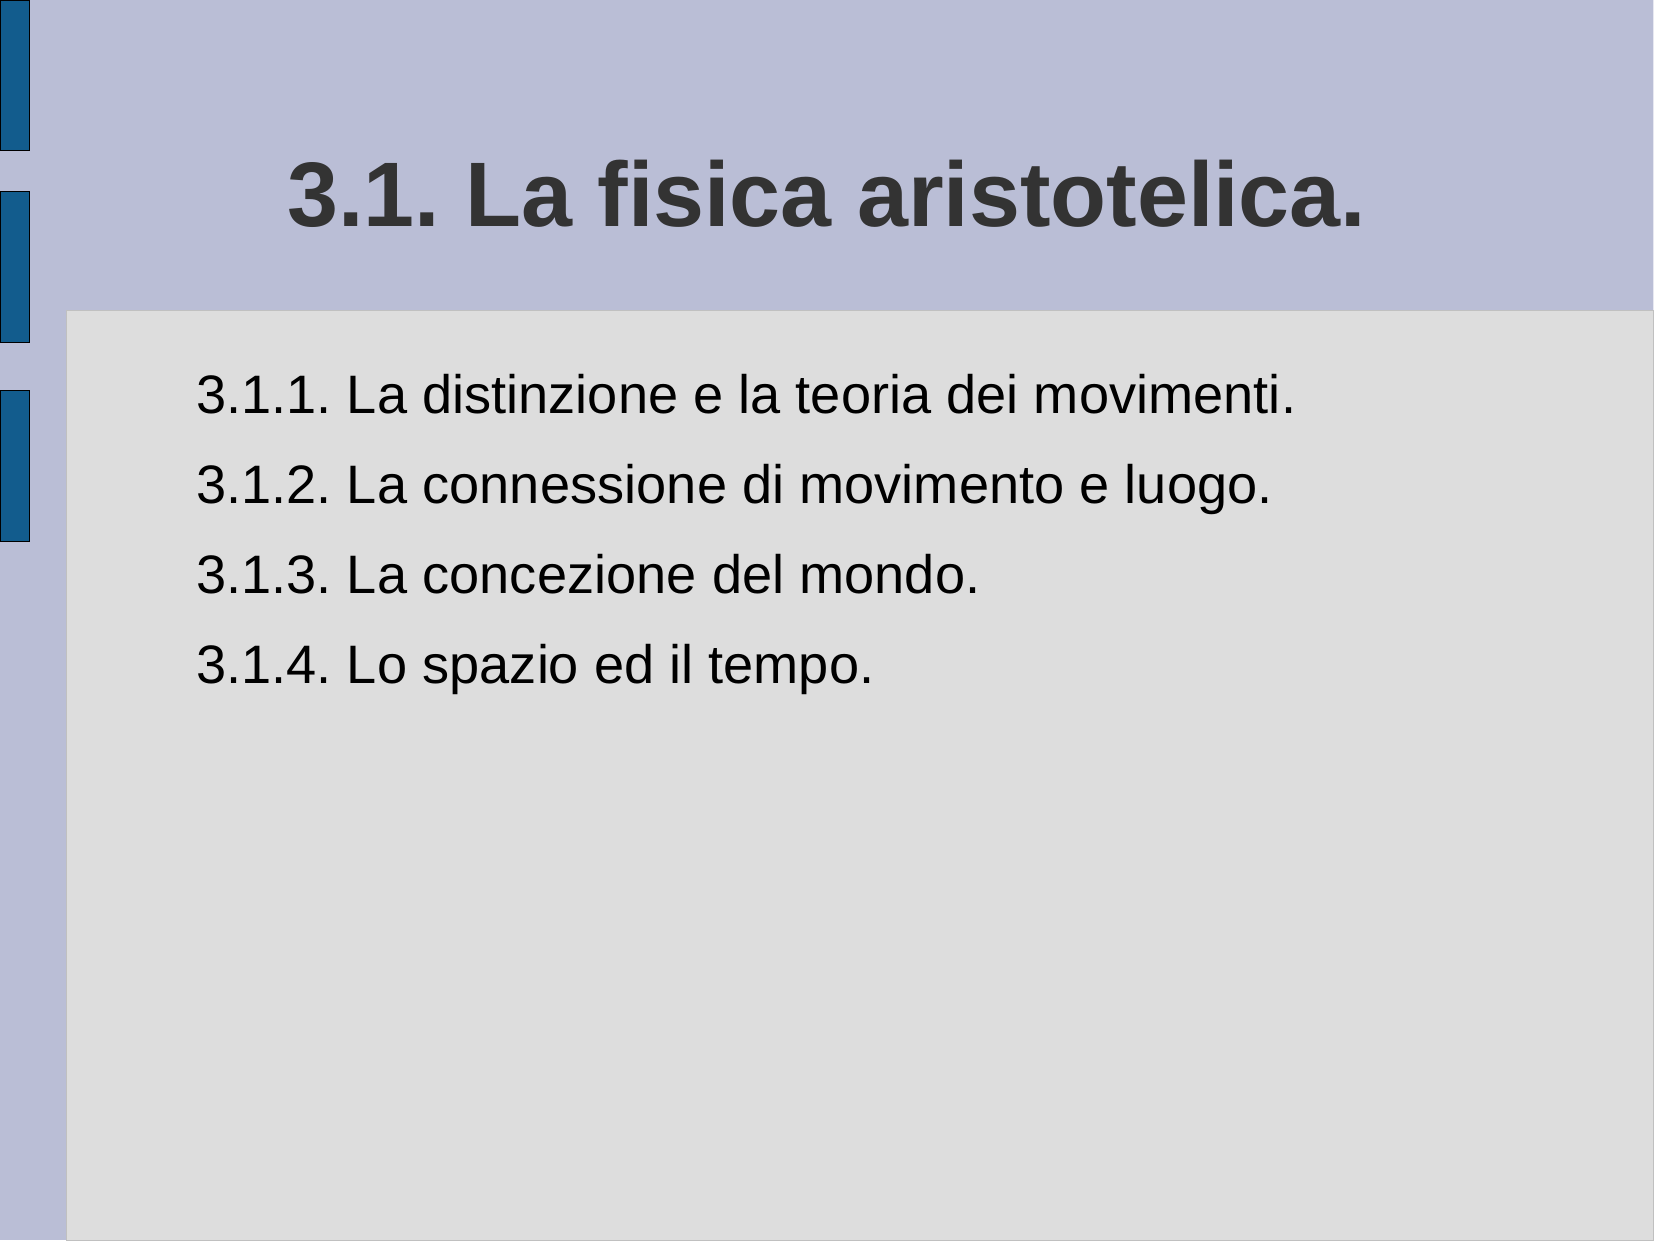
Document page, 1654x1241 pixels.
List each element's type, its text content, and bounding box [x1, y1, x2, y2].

title 3.1. La fisica aristotelica. [121, 91, 1534, 299]
list 3.1.1. La distinzione e la teoria dei movimenti. 3.1.2. La connessione di movimento e luogo. 3.1.3. La concezione del mondo. 3.1.4. Lo spazio ed il tempo. [178, 364, 1570, 1147]
